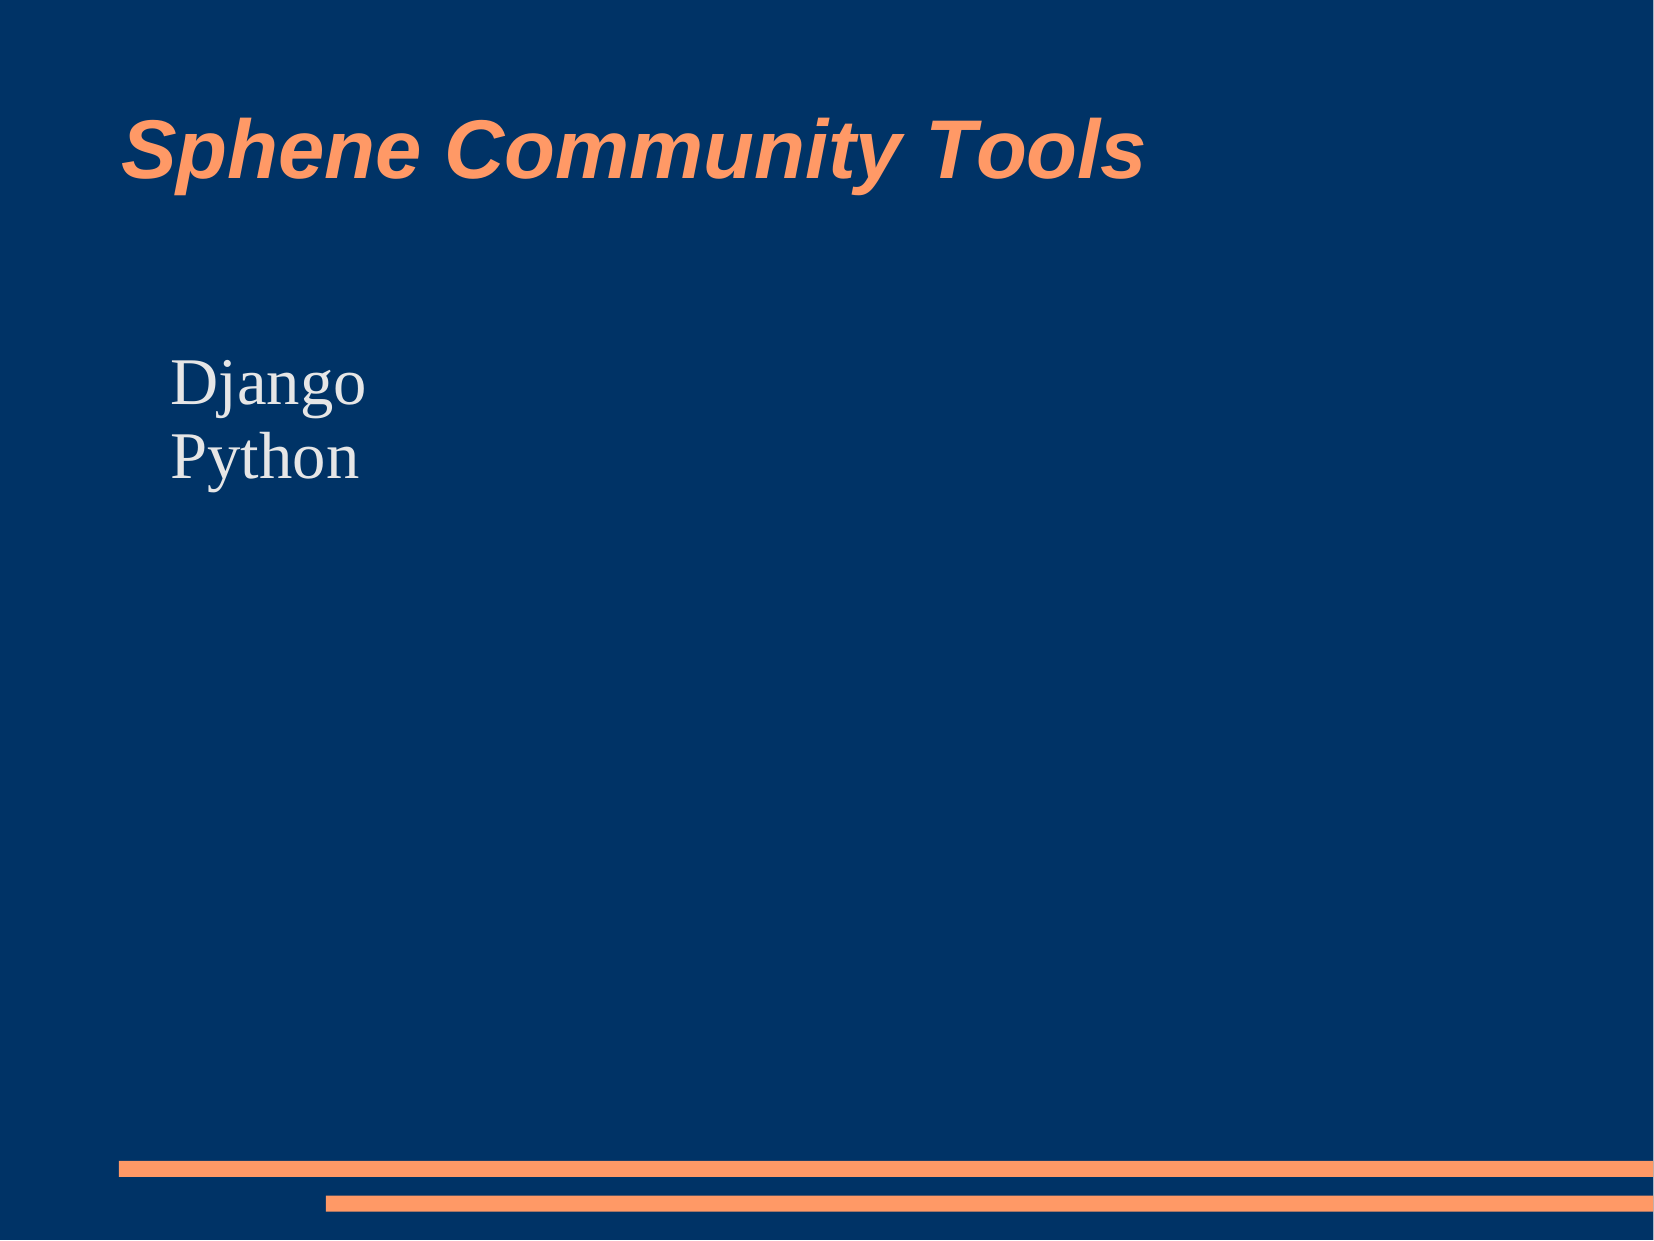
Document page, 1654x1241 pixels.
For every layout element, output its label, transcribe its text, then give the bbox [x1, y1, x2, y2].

title Sphene Community Tools [121, 46, 1534, 254]
list Django Python [152, 344, 1534, 1127]
